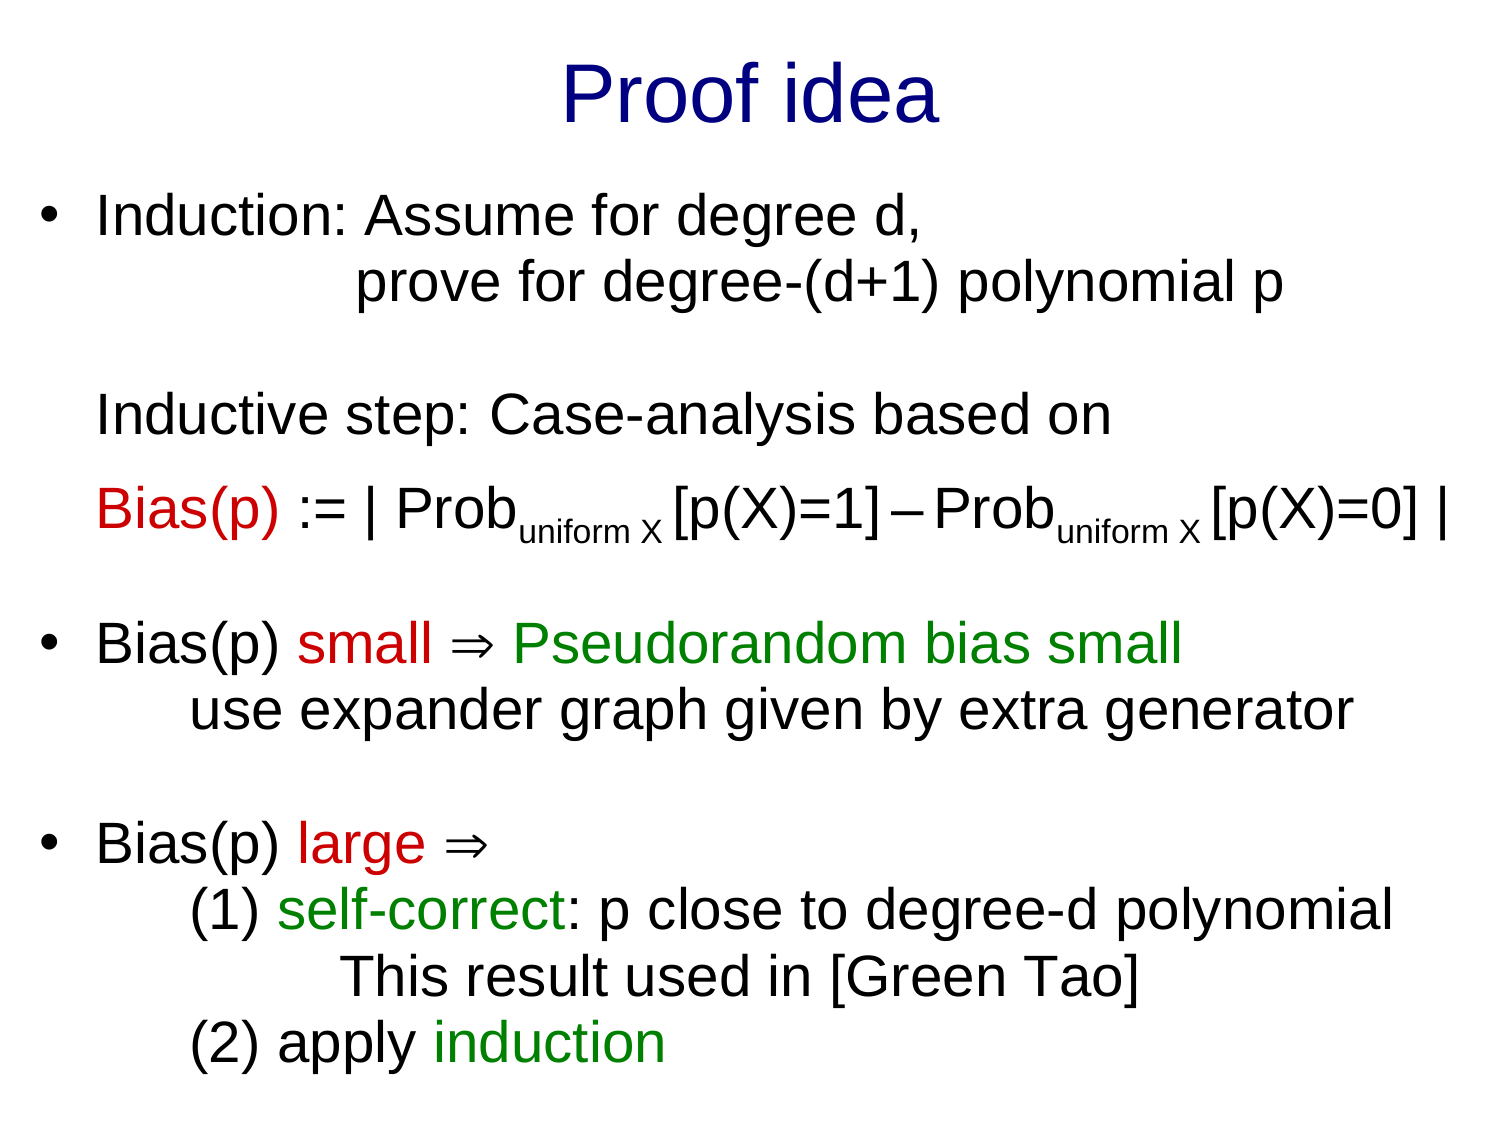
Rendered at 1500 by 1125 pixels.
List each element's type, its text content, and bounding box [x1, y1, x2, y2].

list Induction: Assume for degree d, prove for degree-(d+1) polynomial p Inductive step: Case-analysis based on Bias(p) := | Probuniform X [p(X)=1] – Probuniform X [p(X)=0] | Bias(p) small  Pseudorandom bias small use expander graph given by extra generator Bias(p) large  (1) self-correct: p close to degree-d polynomial This result used in [Green Tao] (2) apply induction [24, 106, 1500, 1120]
title Proof idea [112, 0, 1388, 106]
